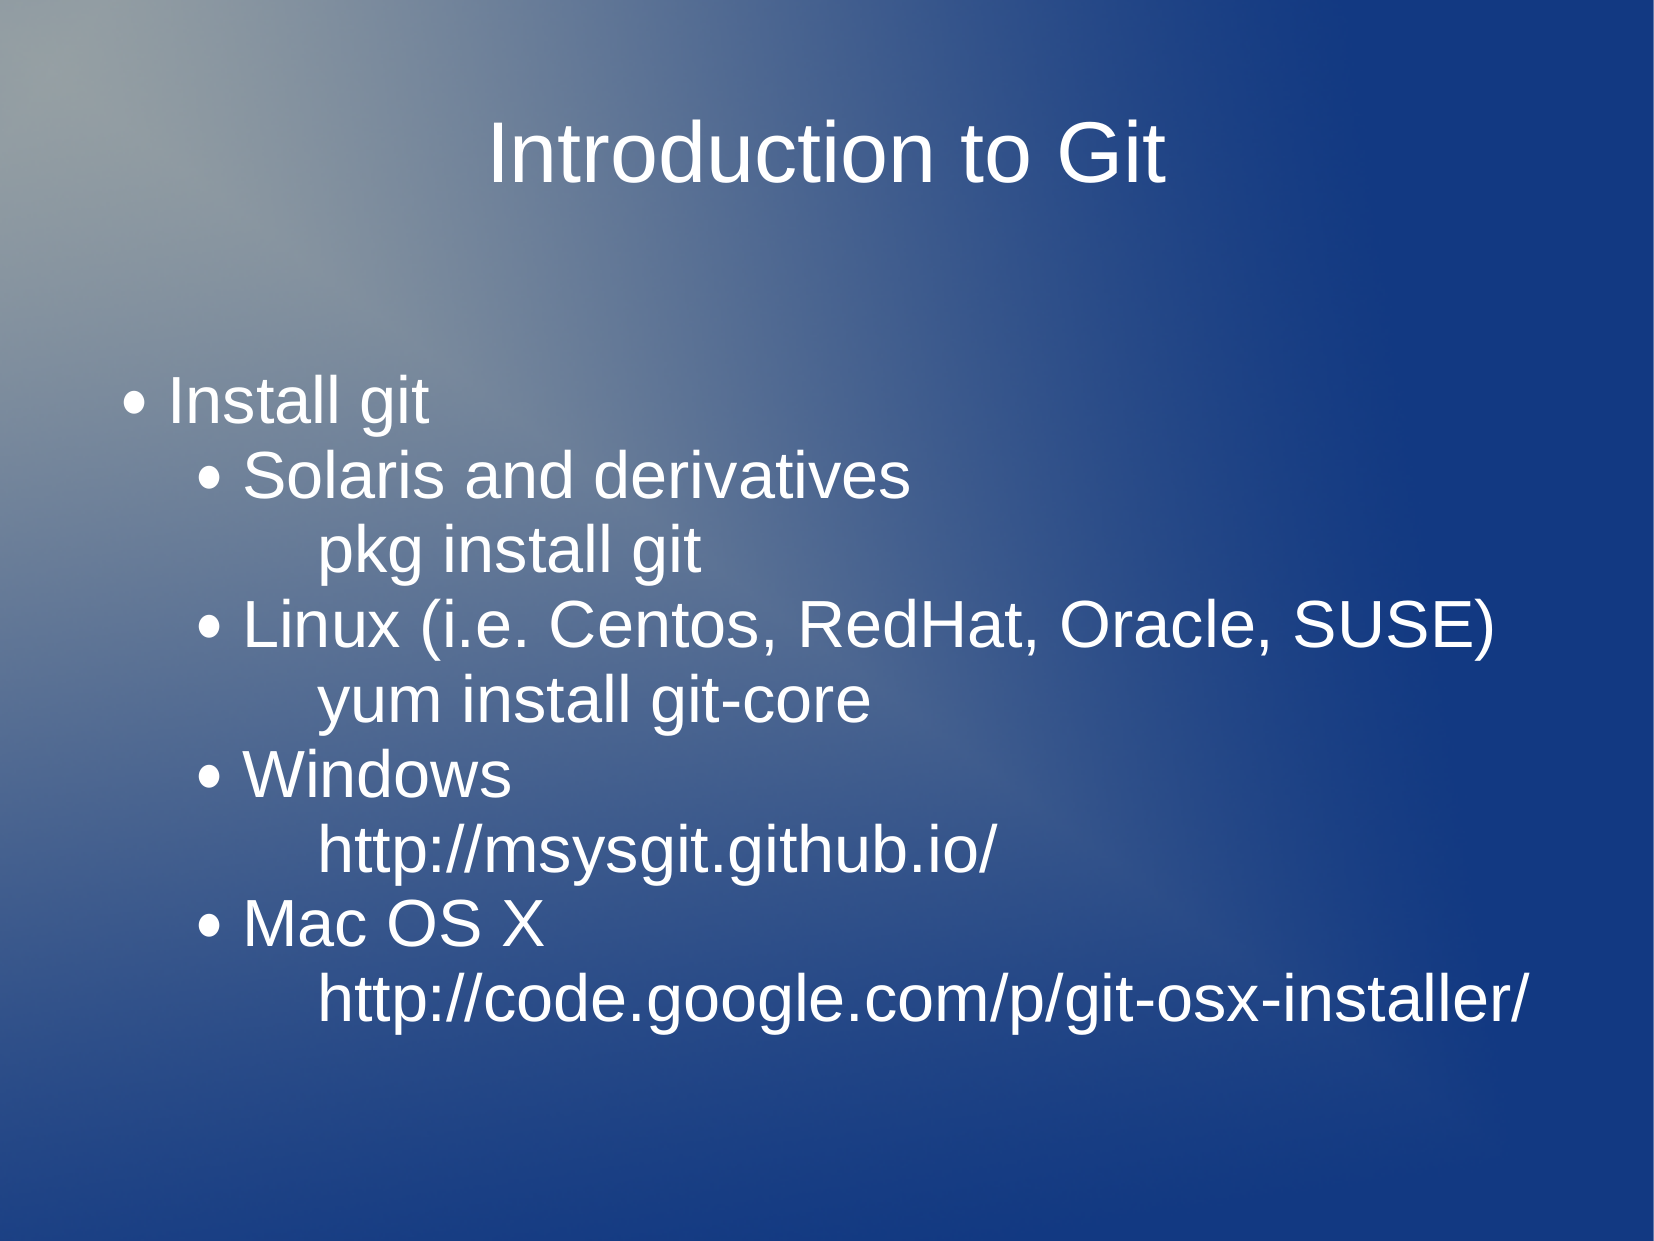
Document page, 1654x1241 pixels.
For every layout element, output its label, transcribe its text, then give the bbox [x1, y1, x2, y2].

title Introduction to Git [82, 49, 1571, 257]
picture [0, 0, 1654, 1241]
subtitle Install git Solaris and derivatives pkg install git Linux (i.e. Centos, RedHat, Oracle, SUSE) yum install git-core Windows http://msysgit.github.io/ Mac OS X http://code.google.com/p/git-osx-installer/ [82, 362, 1571, 1036]
